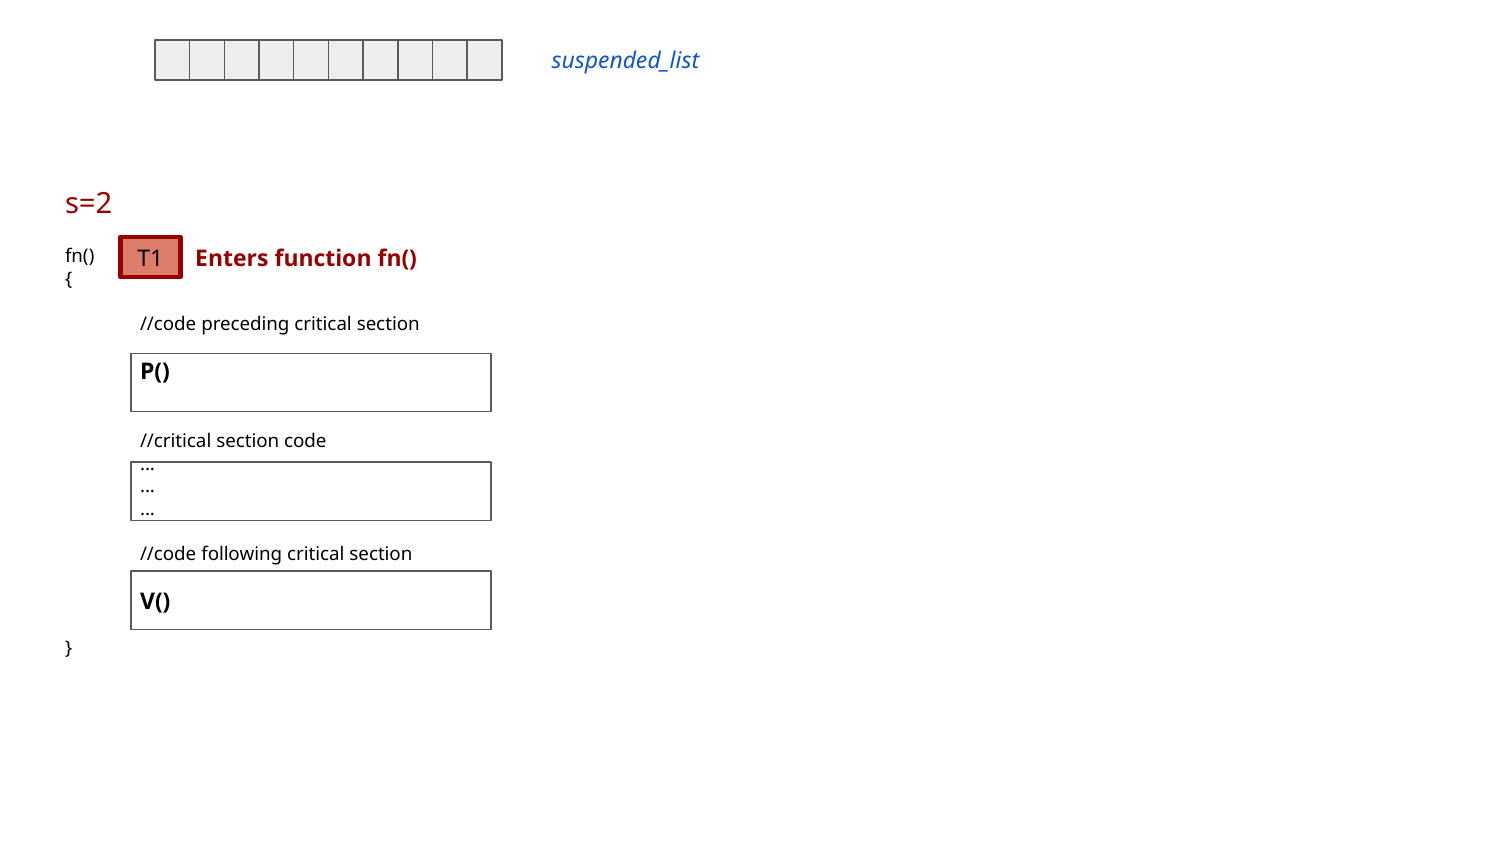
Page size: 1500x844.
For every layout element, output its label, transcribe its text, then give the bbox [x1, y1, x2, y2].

text_box fn() { //code preceding critical section P() //critical section code ... ... ... //code following critical section V() } [49, 228, 592, 456]
text_box [154, 39, 502, 80]
text_box Enters function fn() [180, 227, 512, 287]
text_box T1 [120, 236, 180, 278]
text_box s=2 [49, 182, 181, 223]
text_box suspended_list [536, 32, 832, 87]
